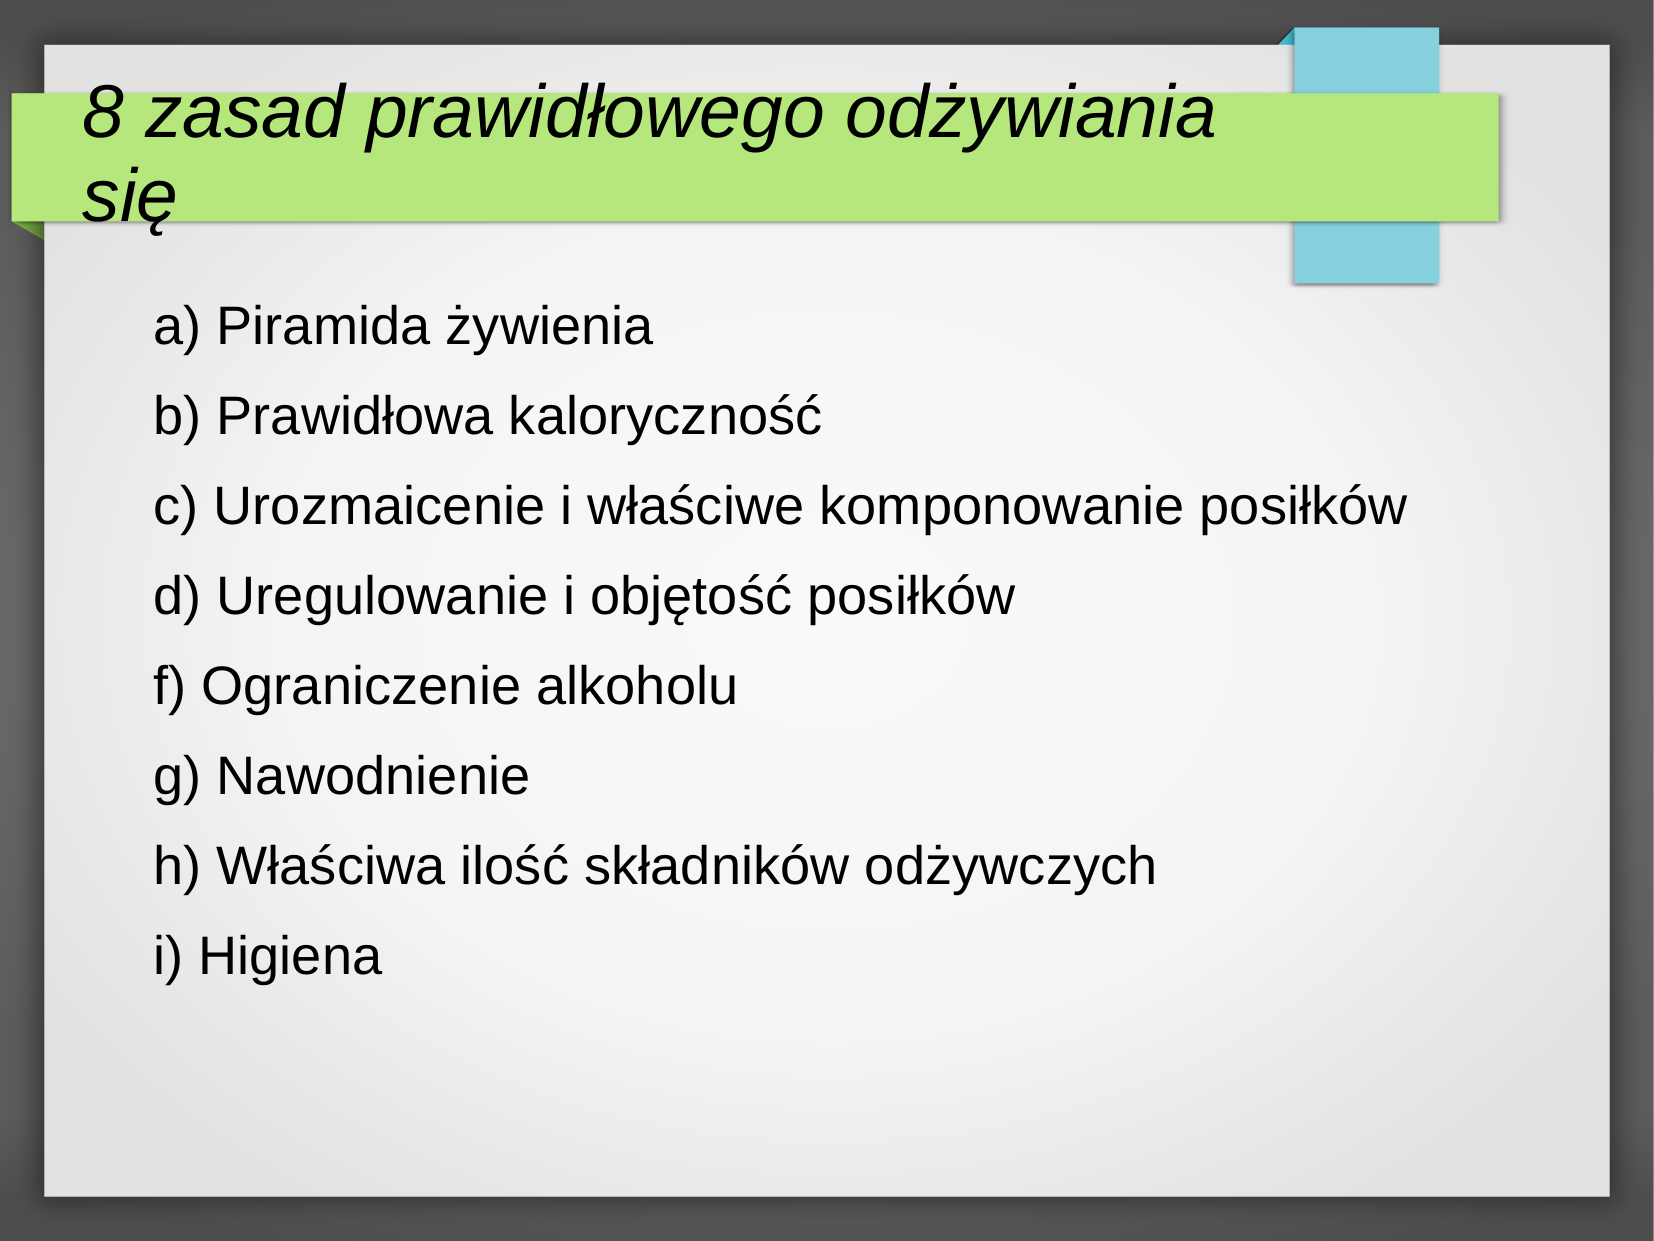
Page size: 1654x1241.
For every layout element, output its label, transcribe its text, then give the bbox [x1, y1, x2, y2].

title 8 zasad prawidłowego odżywiania się [82, 69, 1264, 238]
list a) Piramida żywienia b) Prawidłowa kaloryczność c) Urozmaicenie i właściwe komponowanie posiłków d) Uregulowanie i objętość posiłków f) Ograniczenie alkoholu g) Nawodnienie h) Właściwa ilość składników odżywczych i) Higiena [82, 295, 1571, 1052]
picture [0, 0, 1654, 1241]
